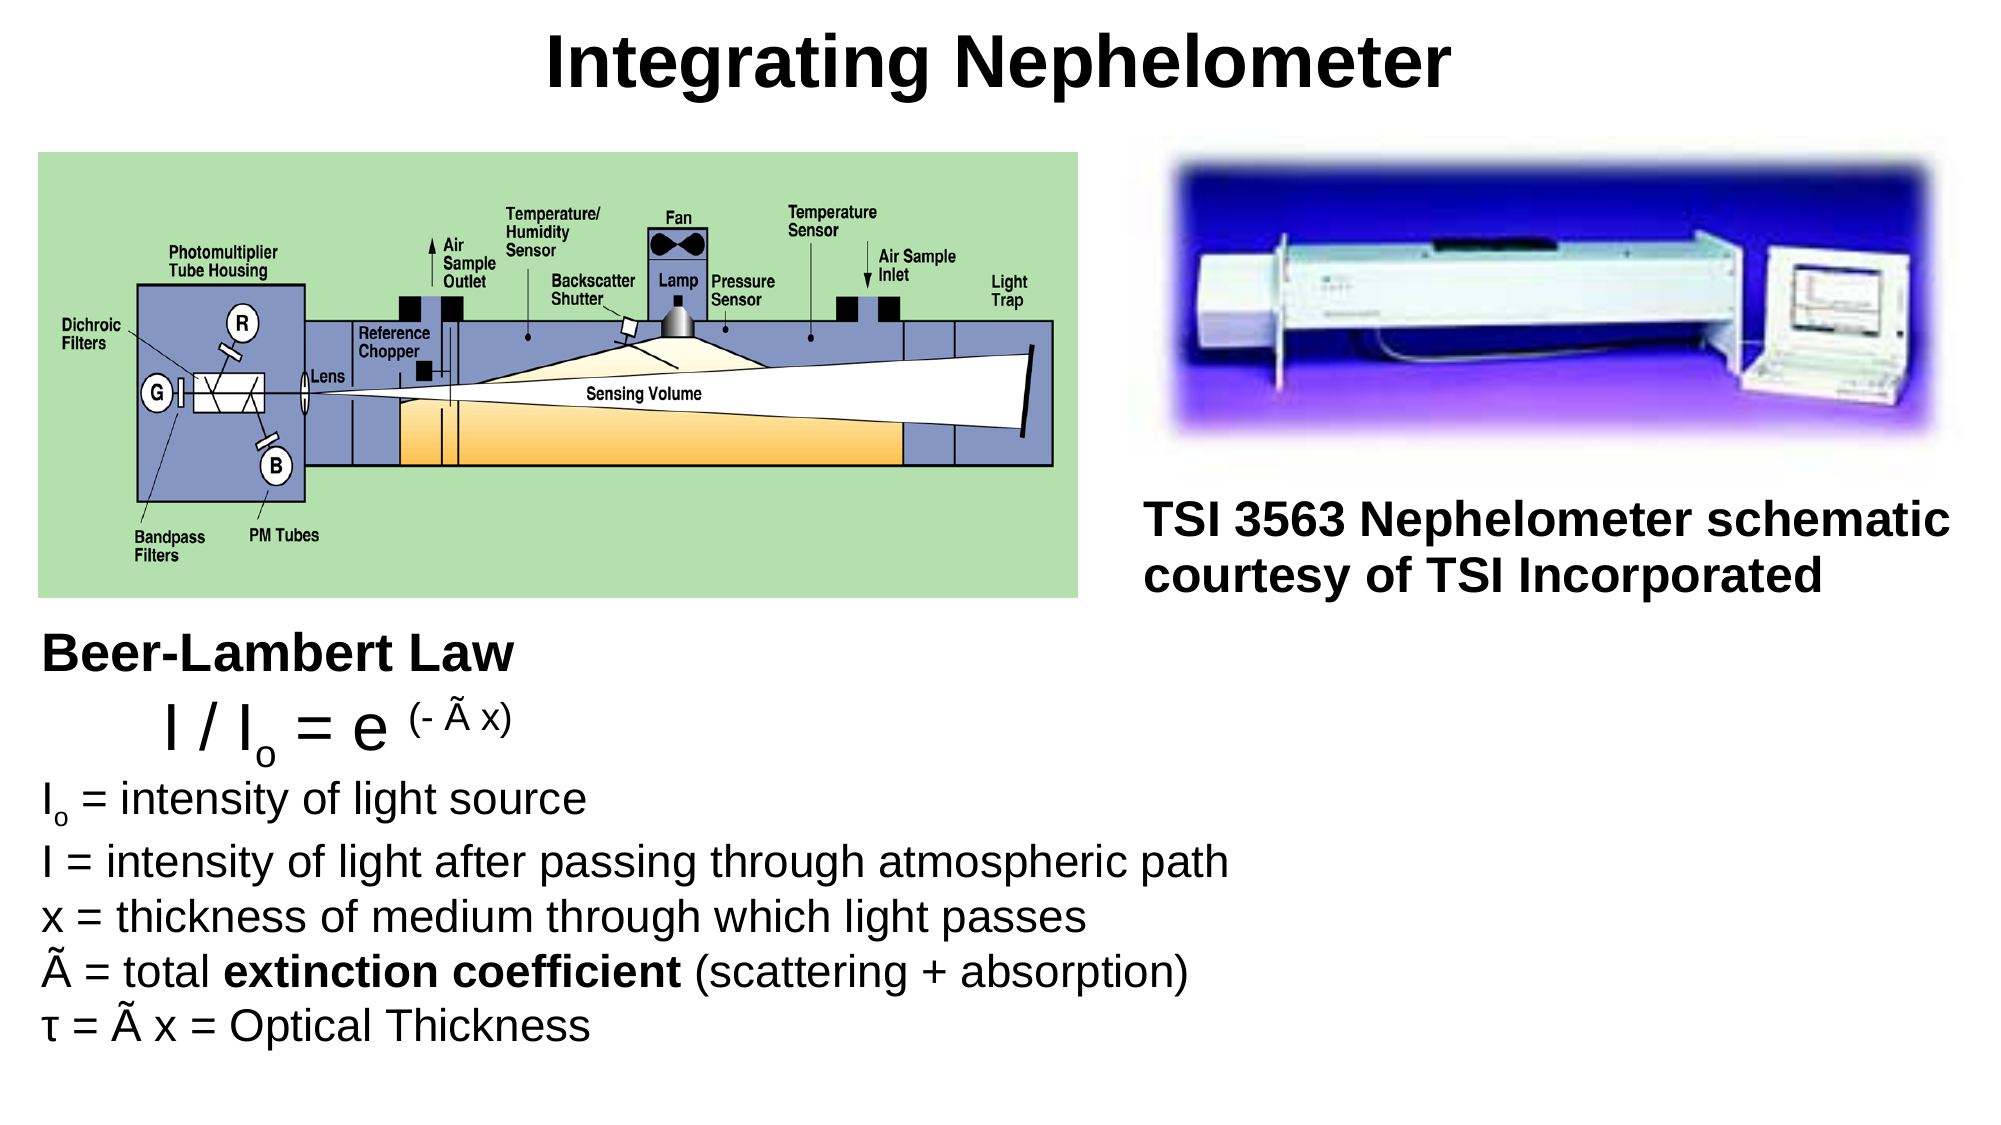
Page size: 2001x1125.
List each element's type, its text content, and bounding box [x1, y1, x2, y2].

text_box Beer-Lambert Law I / Io = e (- Ã x)‏ Io = intensity of light source I = intensity of light after passing through atmospheric path x = thickness of medium through which light passes Ã = total extinction coefficient (scattering + absorption)‏ τ = Ã x = Optical Thickness [41, 618, 1458, 1052]
text_box TSI 3563 Nephelometer schematic courtesy of TSI Incorporated [1128, 484, 1981, 612]
picture [1079, 136, 1961, 538]
text_box Integrating Nephelometer [0, 6, 2000, 121]
picture [38, 152, 1078, 598]
